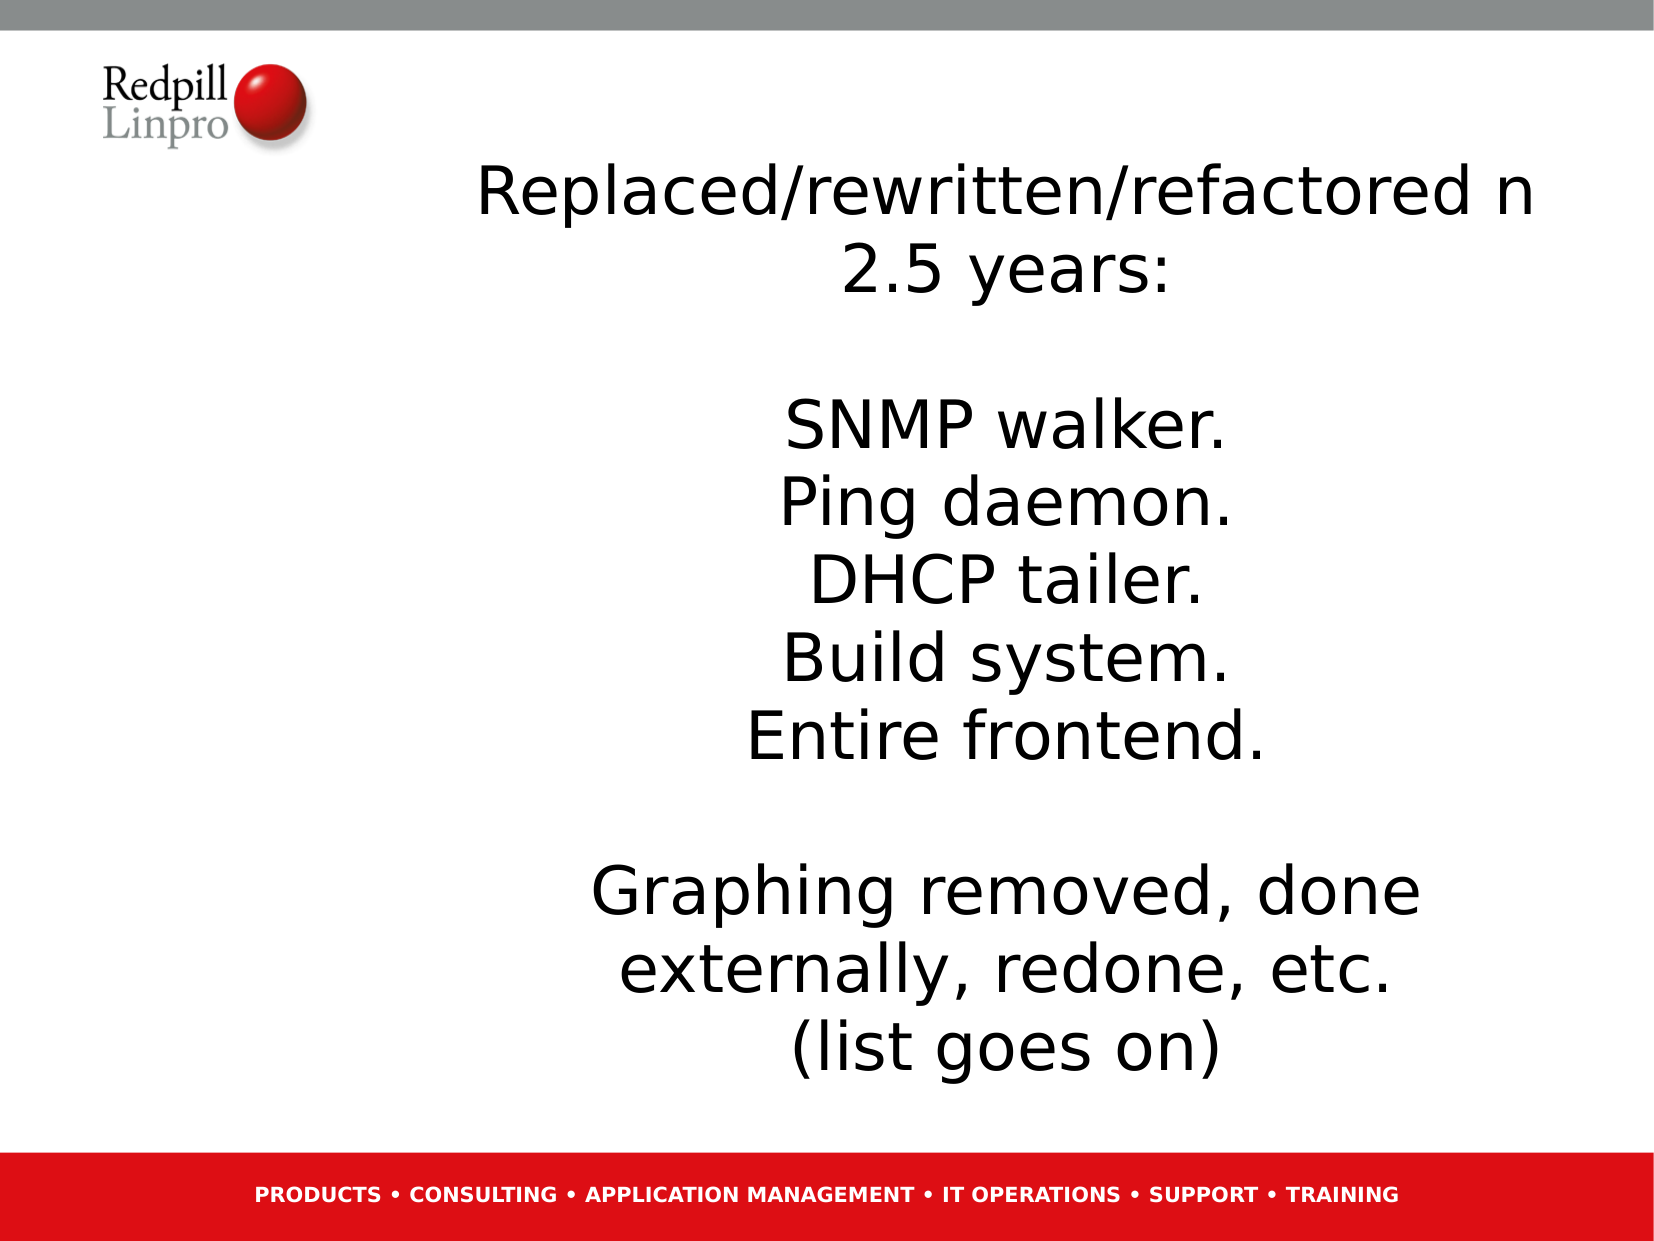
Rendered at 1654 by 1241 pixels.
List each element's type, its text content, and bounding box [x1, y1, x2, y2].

picture [0, 0, 1654, 1241]
subtitle Replaced/rewritten/refactored n 2.5 years: SNMP walker. Ping daemon. DHCP tailer. Build system. Entire frontend. Graphing removed, done externally, redone, etc. (list goes on) [442, 49, 1571, 1190]
